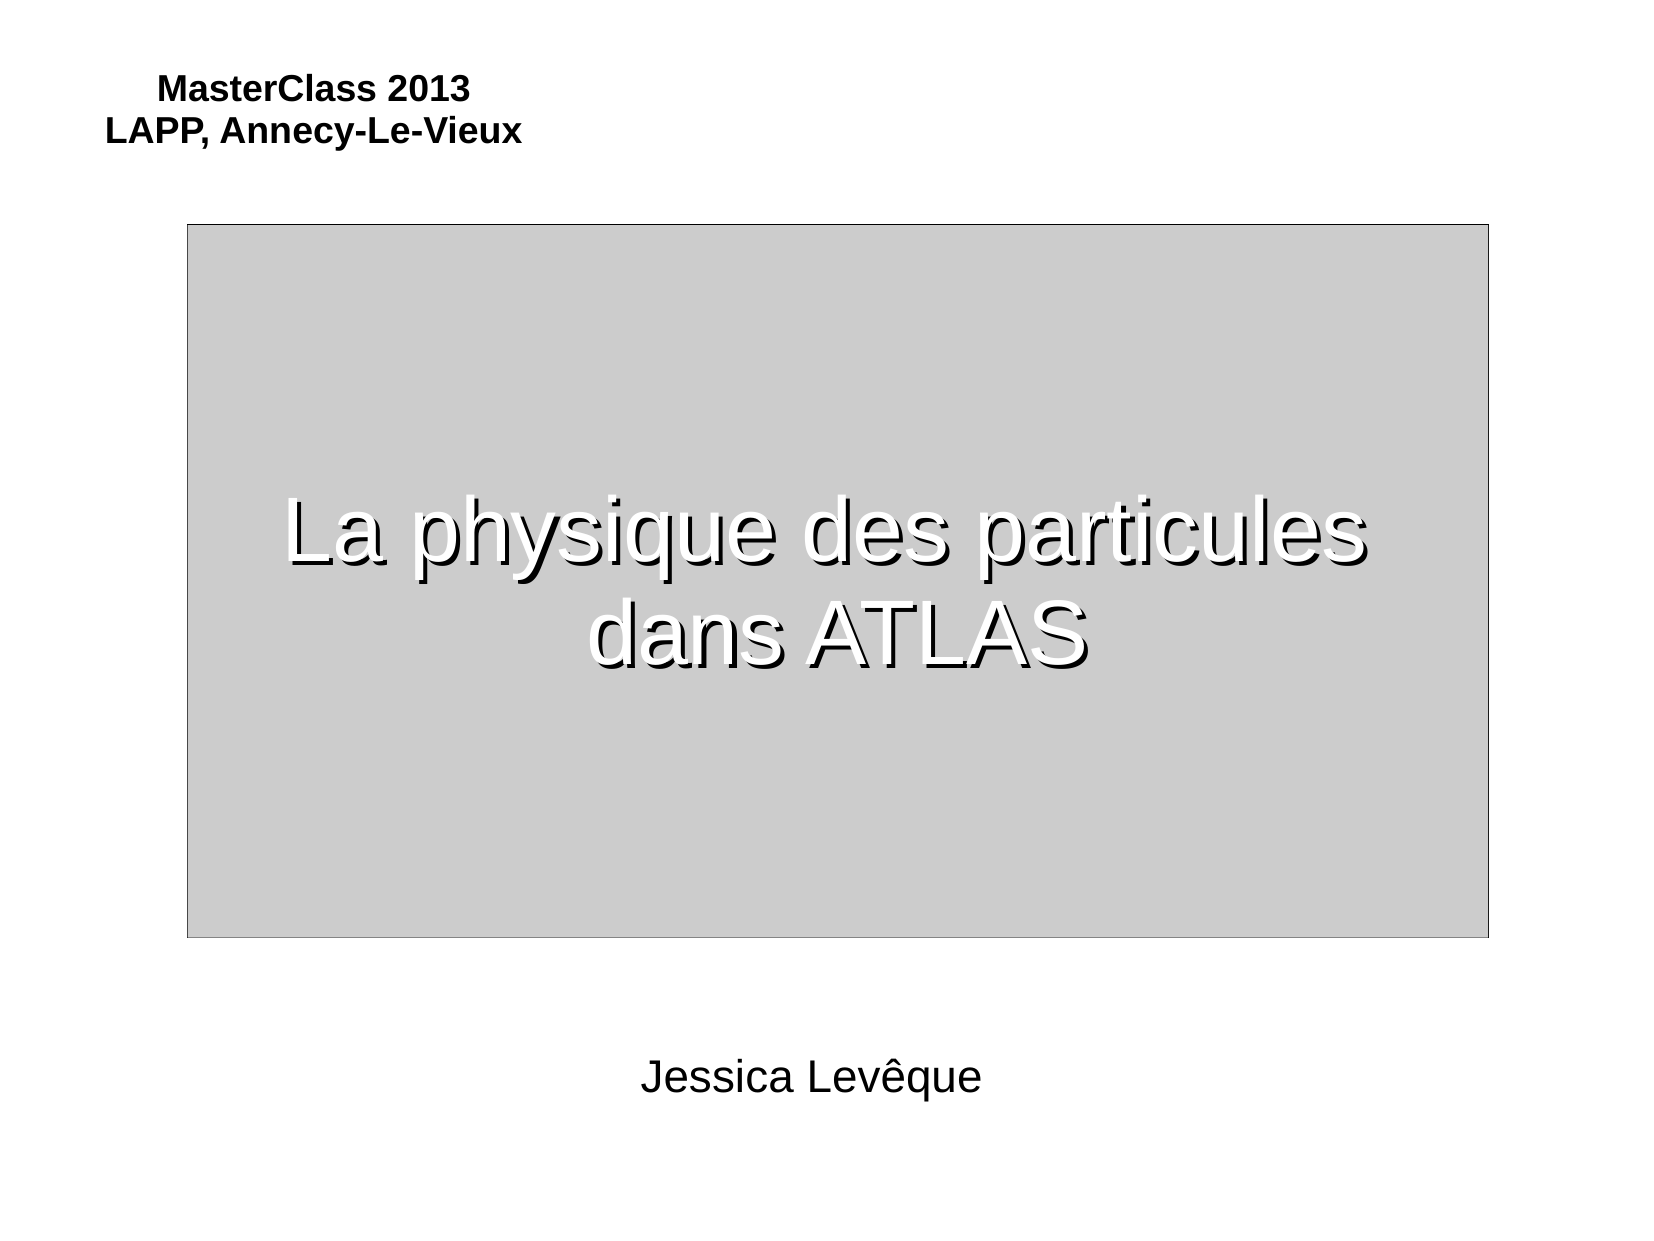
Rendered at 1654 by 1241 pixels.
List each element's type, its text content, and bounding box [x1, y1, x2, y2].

text_box MasterClass 2013 LAPP, Annecy-Le-Vieux [90, 60, 538, 159]
title La physique des particules dans ATLAS [187, 225, 1489, 938]
text_box Jessica Levêque [625, 1043, 1016, 1111]
